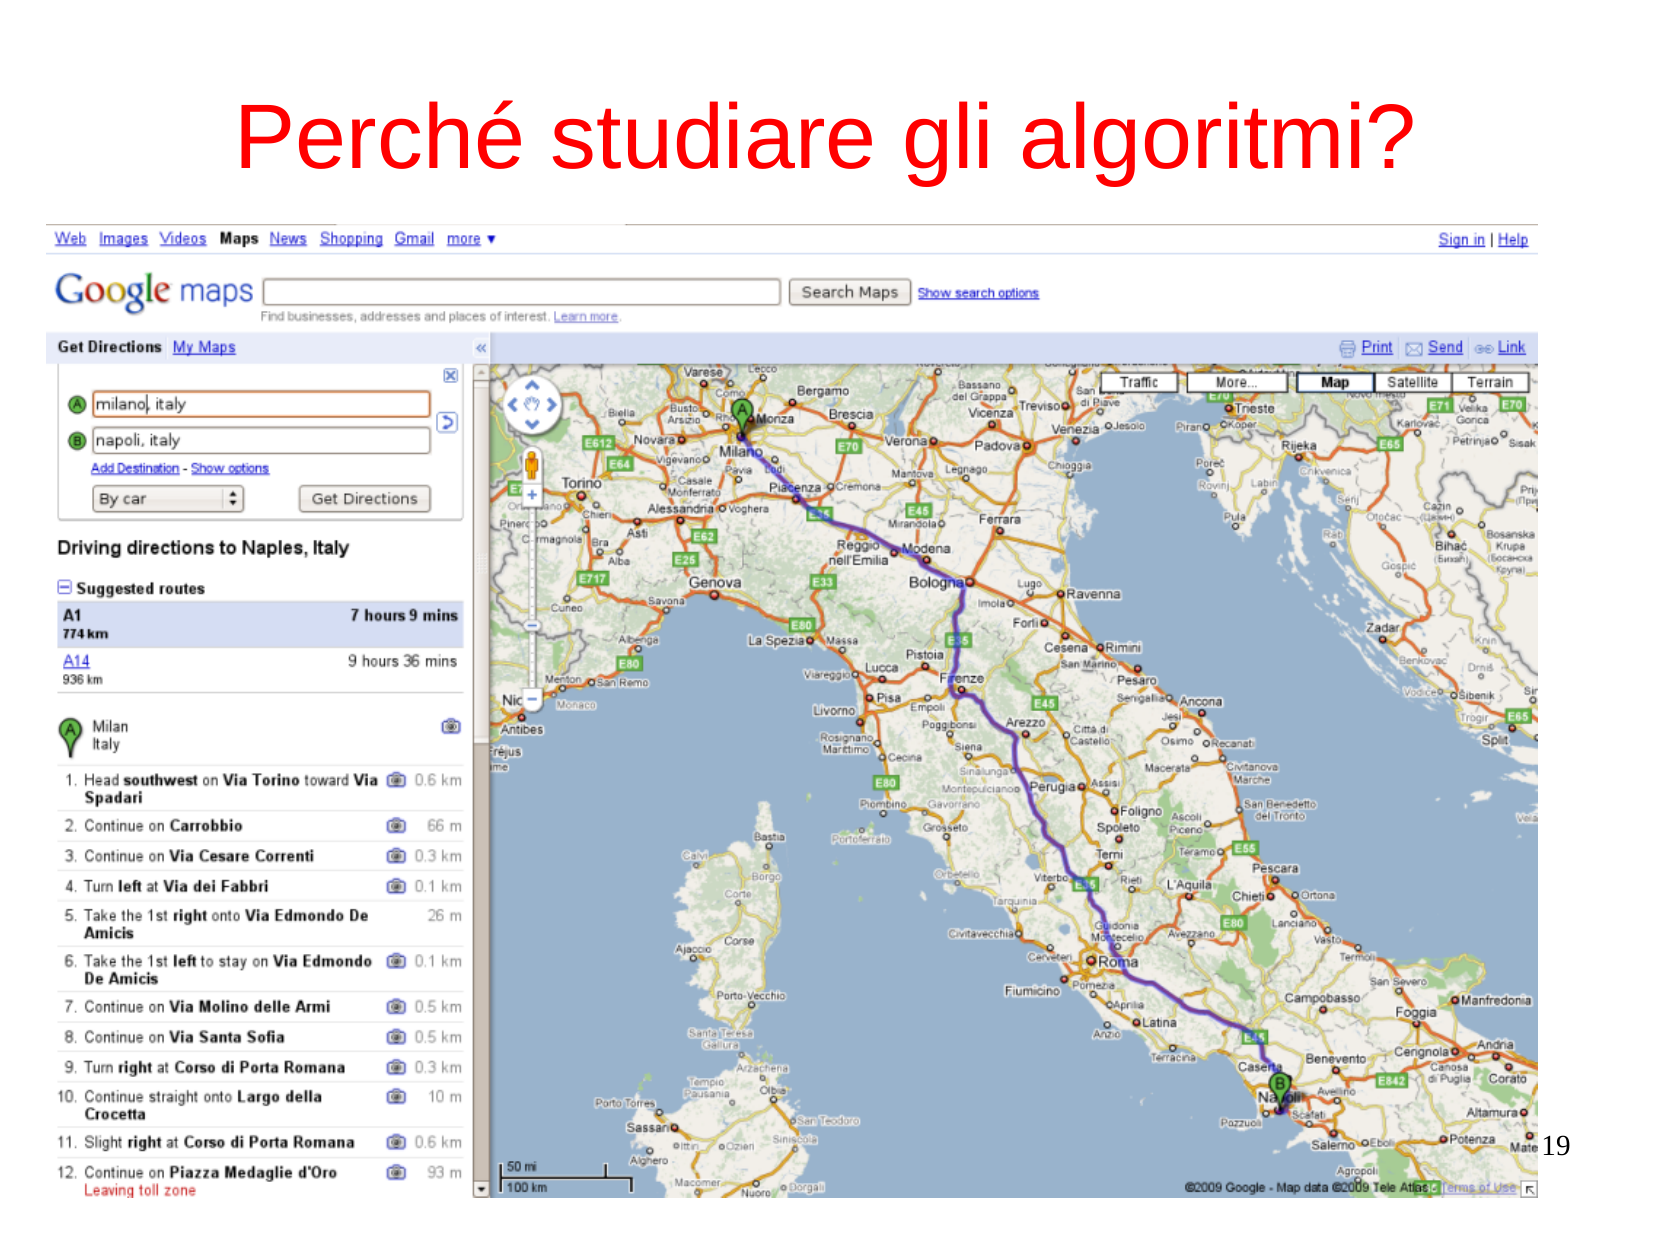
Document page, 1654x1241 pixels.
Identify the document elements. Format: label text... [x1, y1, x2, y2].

picture [46, 224, 1538, 1198]
title Perché studiare gli algoritmi? [82, 49, 1571, 226]
